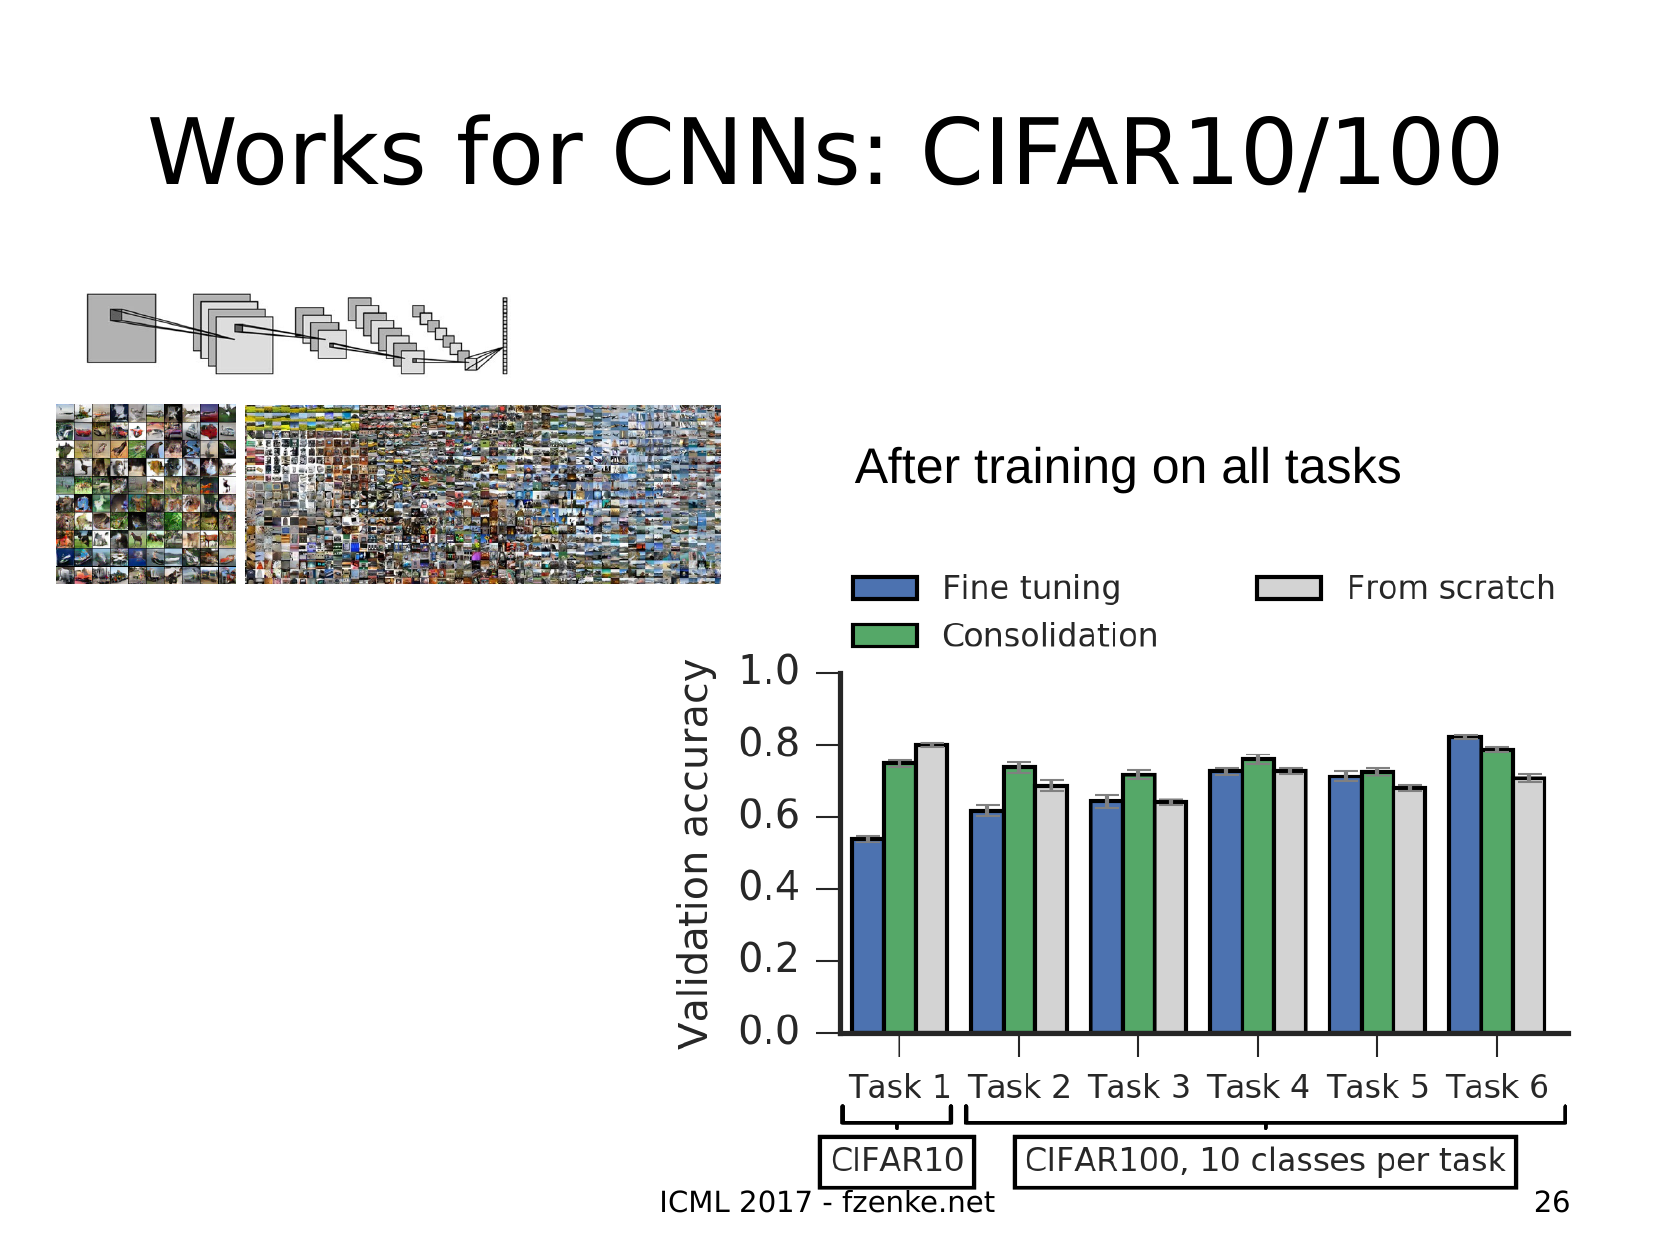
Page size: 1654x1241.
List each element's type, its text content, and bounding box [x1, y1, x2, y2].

picture [245, 405, 1587, 1190]
picture [56, 404, 236, 584]
text_box After training on all tasks [840, 430, 1546, 502]
picture [86, 290, 511, 378]
title Works for CNNs: CIFAR10/100 [82, 49, 1571, 257]
